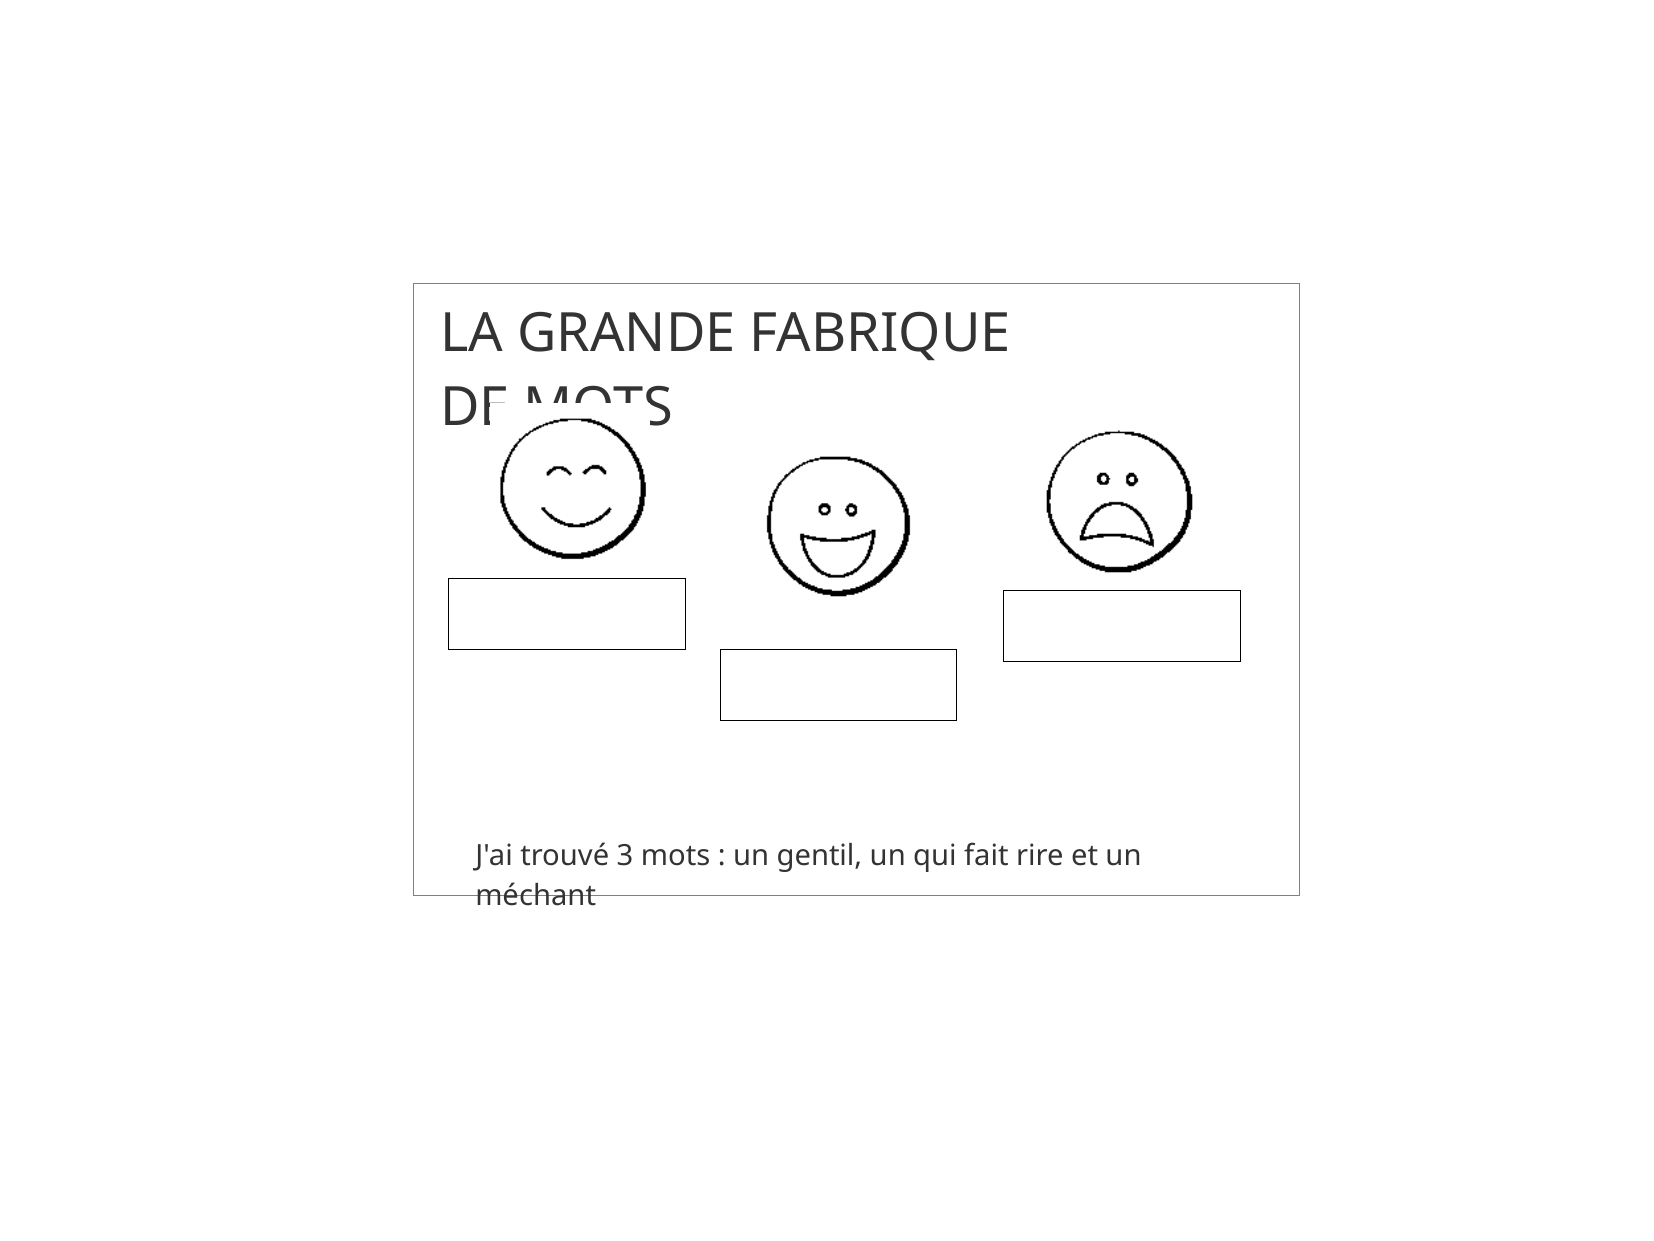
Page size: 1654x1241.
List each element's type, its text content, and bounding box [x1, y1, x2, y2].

picture [490, 403, 650, 567]
text_box J'ai trouvé 3 mots : un gentil, un qui fait rire et un méchant [460, 826, 1264, 926]
picture [750, 441, 922, 603]
picture [1039, 424, 1199, 579]
text_box LA GRANDE FABRIQUE DE MOTS [425, 285, 1087, 456]
